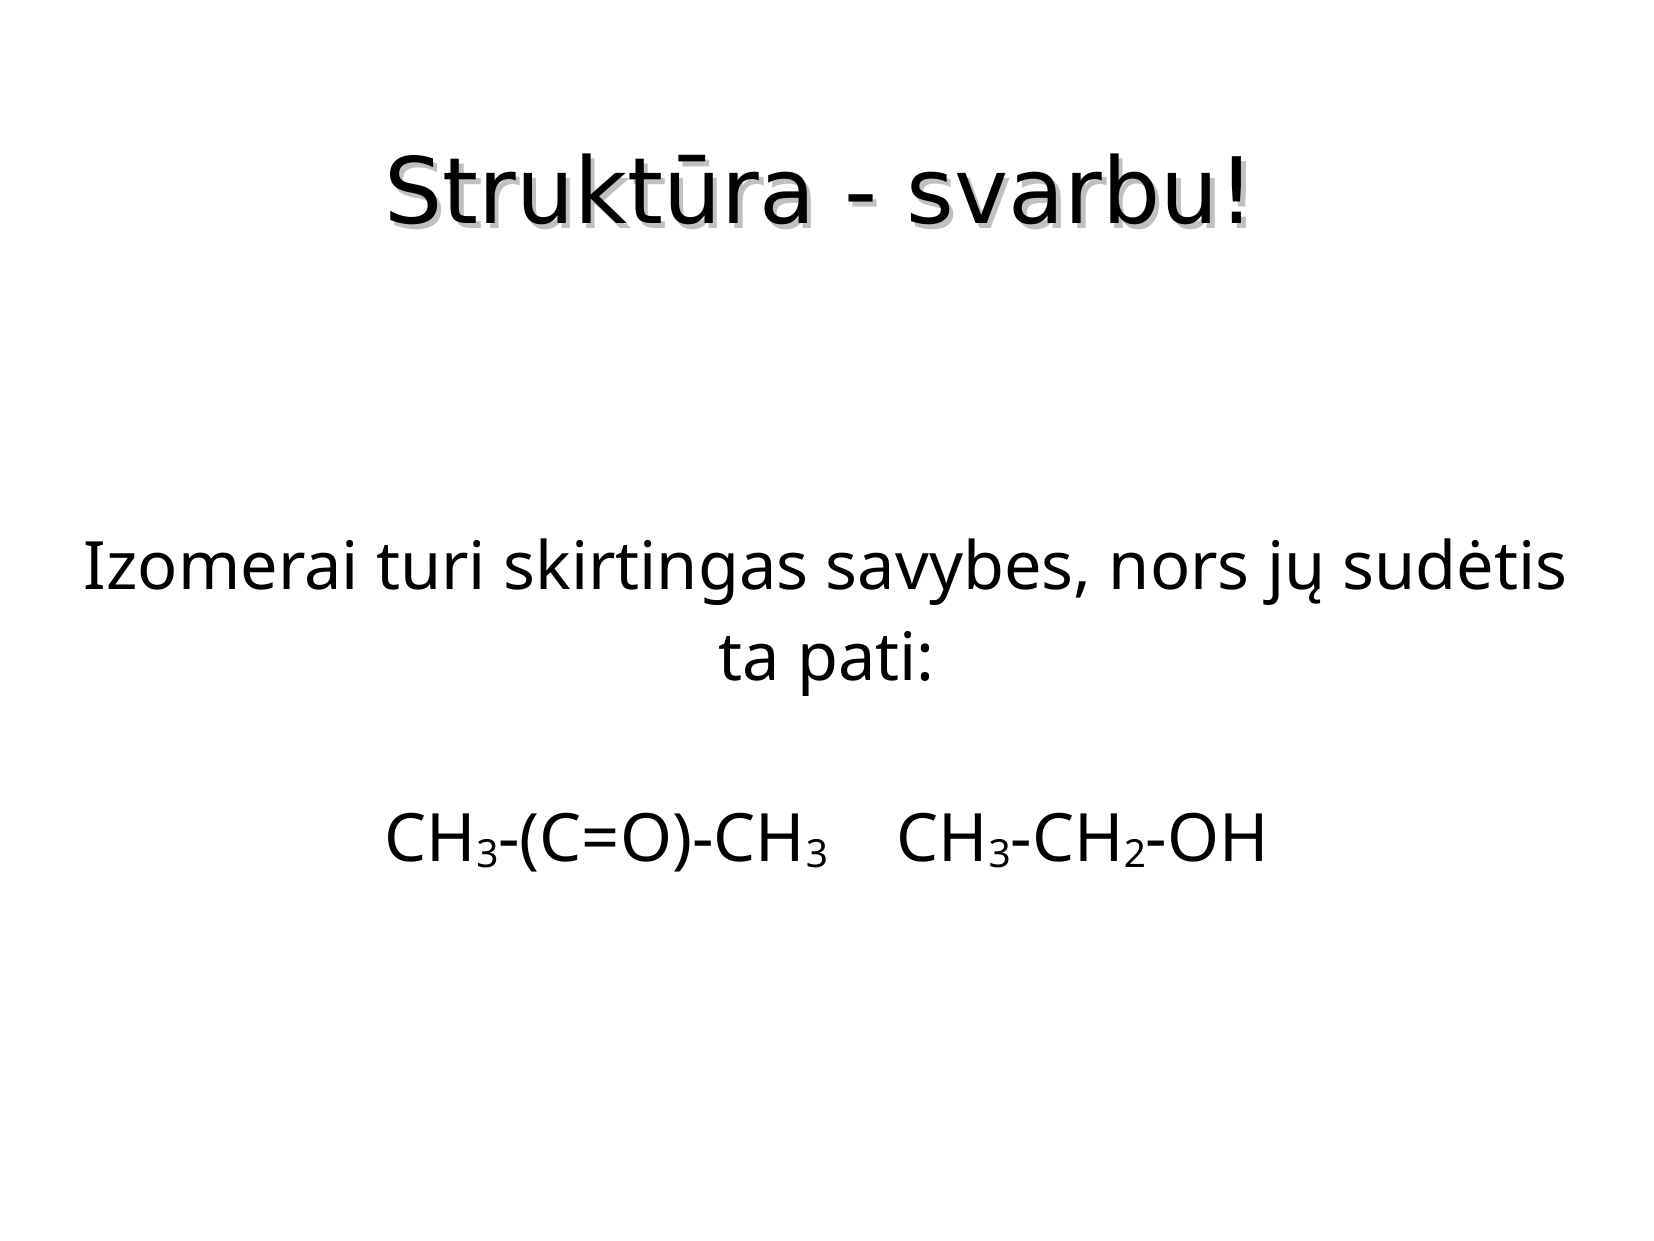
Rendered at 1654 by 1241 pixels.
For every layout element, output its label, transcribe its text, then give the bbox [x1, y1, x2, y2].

subtitle Izomerai turi skirtingas savybes, nors jų sudėtis ta pati: CH3-(C=O)-CH3 CH3-CH2-OH [82, 297, 1571, 1102]
title Struktūra - svarbu! [76, 88, 1565, 296]
